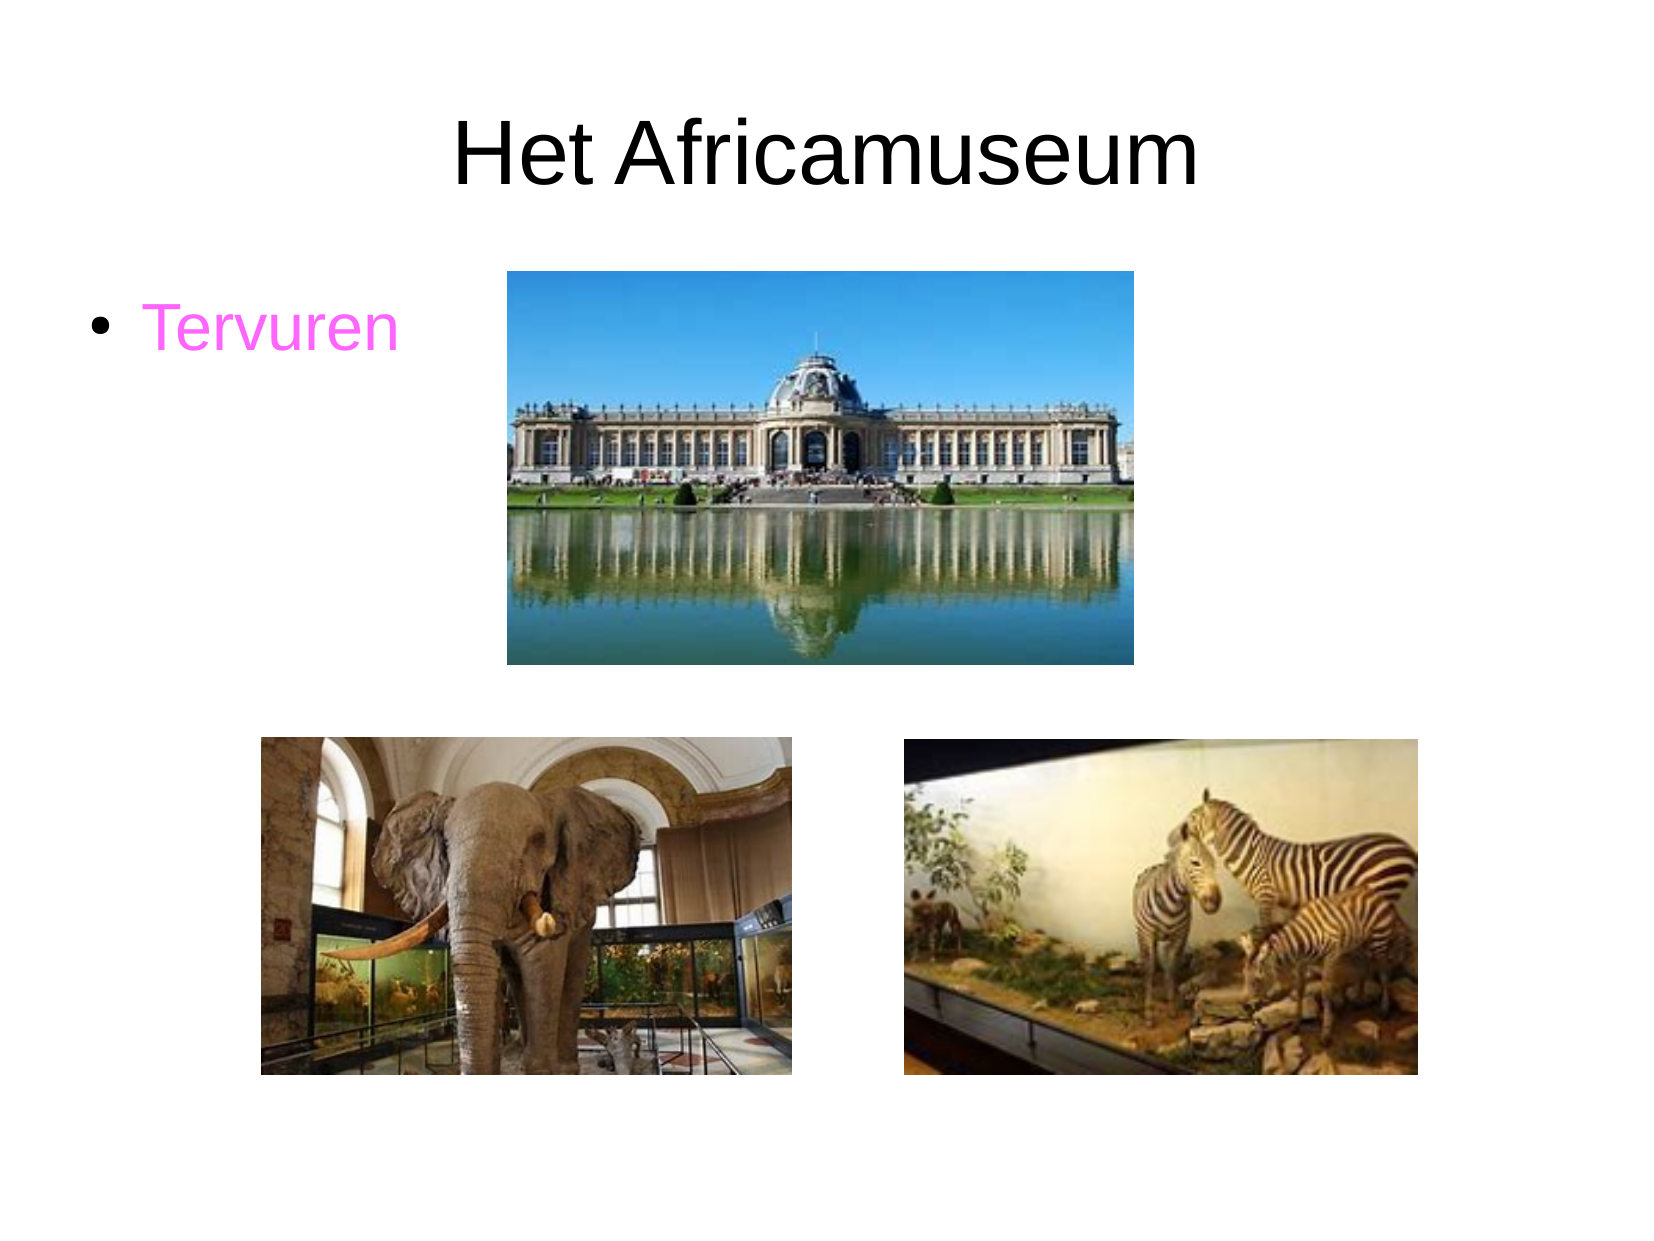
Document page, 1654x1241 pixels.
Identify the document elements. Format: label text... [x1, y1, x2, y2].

picture [904, 739, 1418, 1075]
title Het Africamuseum [82, 49, 1571, 257]
list Tervuren [70, 290, 1559, 1109]
picture [261, 737, 792, 1075]
picture [507, 271, 1134, 665]
